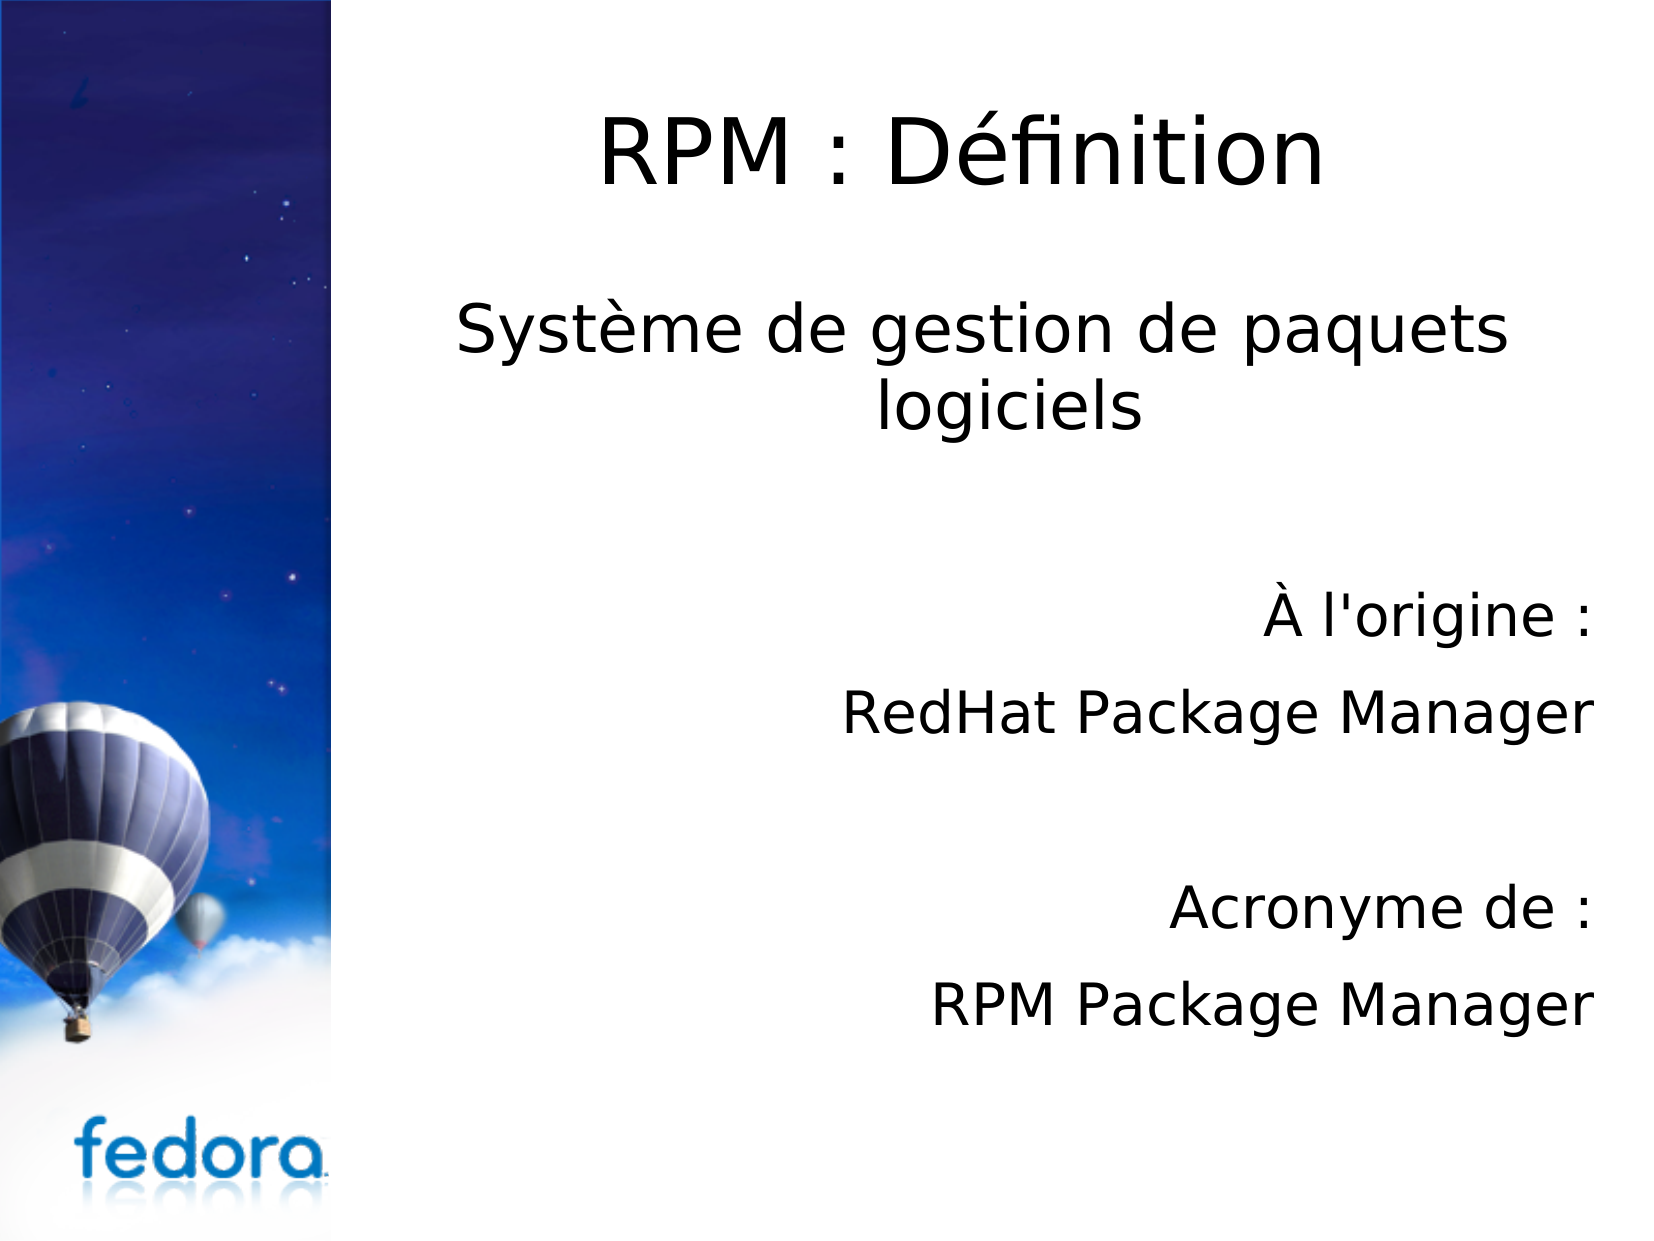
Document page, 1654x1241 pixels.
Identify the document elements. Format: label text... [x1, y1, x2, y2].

list Système de gestion de paquets logiciels À l'origine : RedHat Package Manager Acronyme de : RPM Package Manager [354, 290, 1595, 1094]
title RPM : Définition [354, 56, 1571, 250]
picture [0, 0, 331, 1241]
